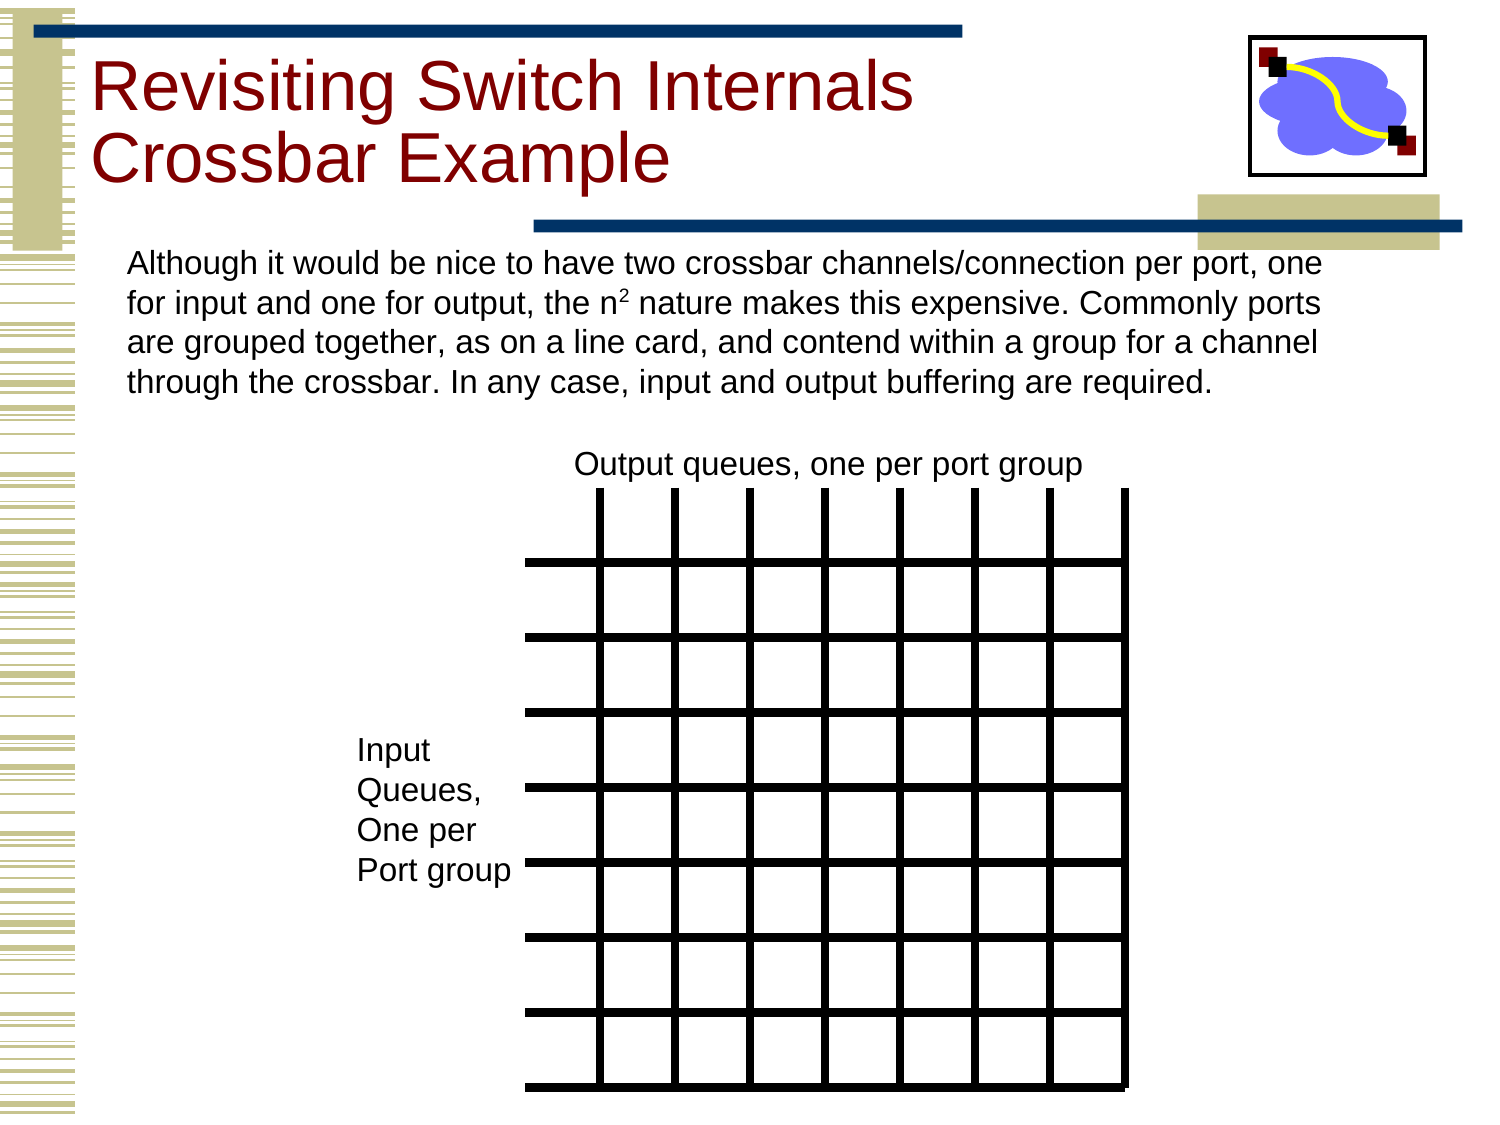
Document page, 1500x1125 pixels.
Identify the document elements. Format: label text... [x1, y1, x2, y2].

title Revisiting Switch Internals Crossbar Example [75, 25, 1313, 226]
text_box Output queues, one per port group [554, 430, 1155, 506]
text_box Although it would be nice to have two crossbar channels/connection per port, one for input and one for output, the n2 nature makes this expensive. Commonly ports are grouped together, as on a line card, and contend within a group for a channel through the crossbar. In any case, input and output buffering are required. [107, 229, 1388, 413]
text_box Input Queues, One per Port group [337, 716, 532, 901]
